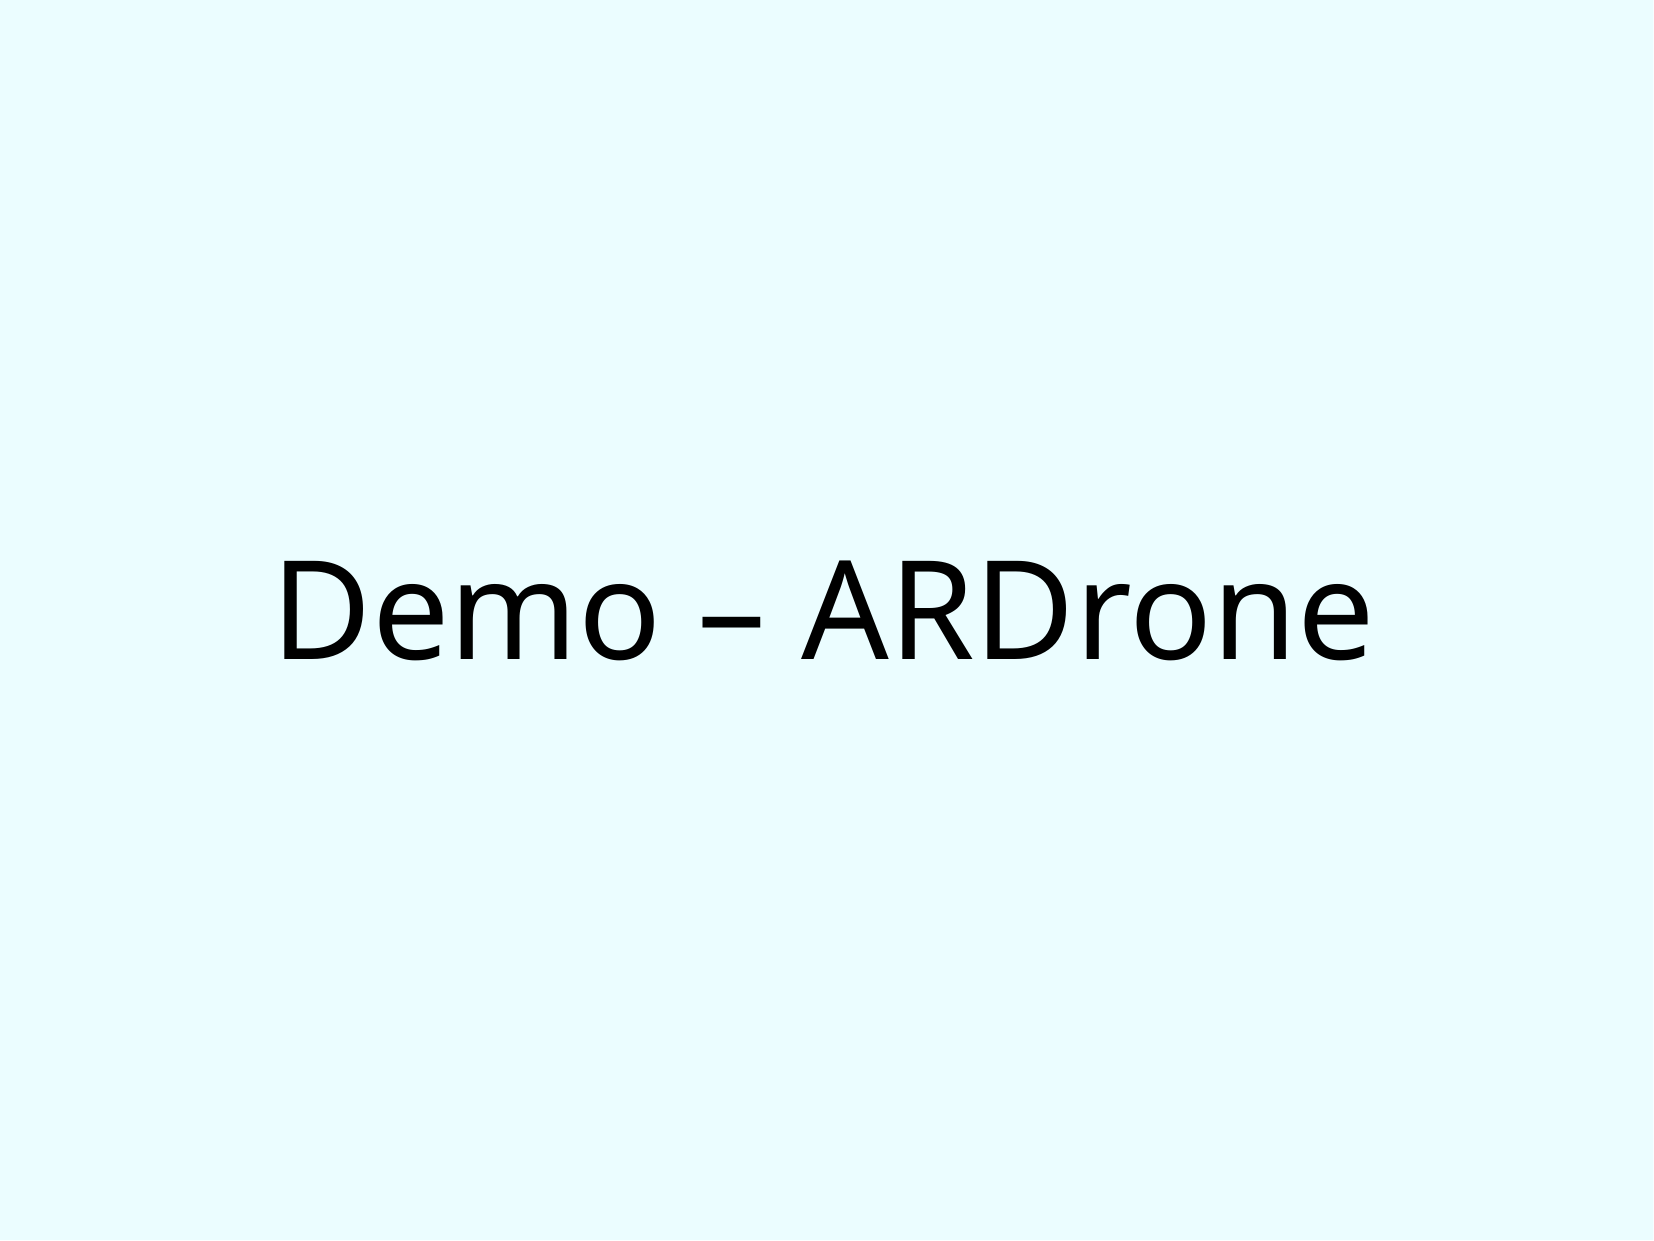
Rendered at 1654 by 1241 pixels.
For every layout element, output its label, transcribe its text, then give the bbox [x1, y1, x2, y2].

text_box Demo – ARDrone [79, 69, 1568, 1144]
